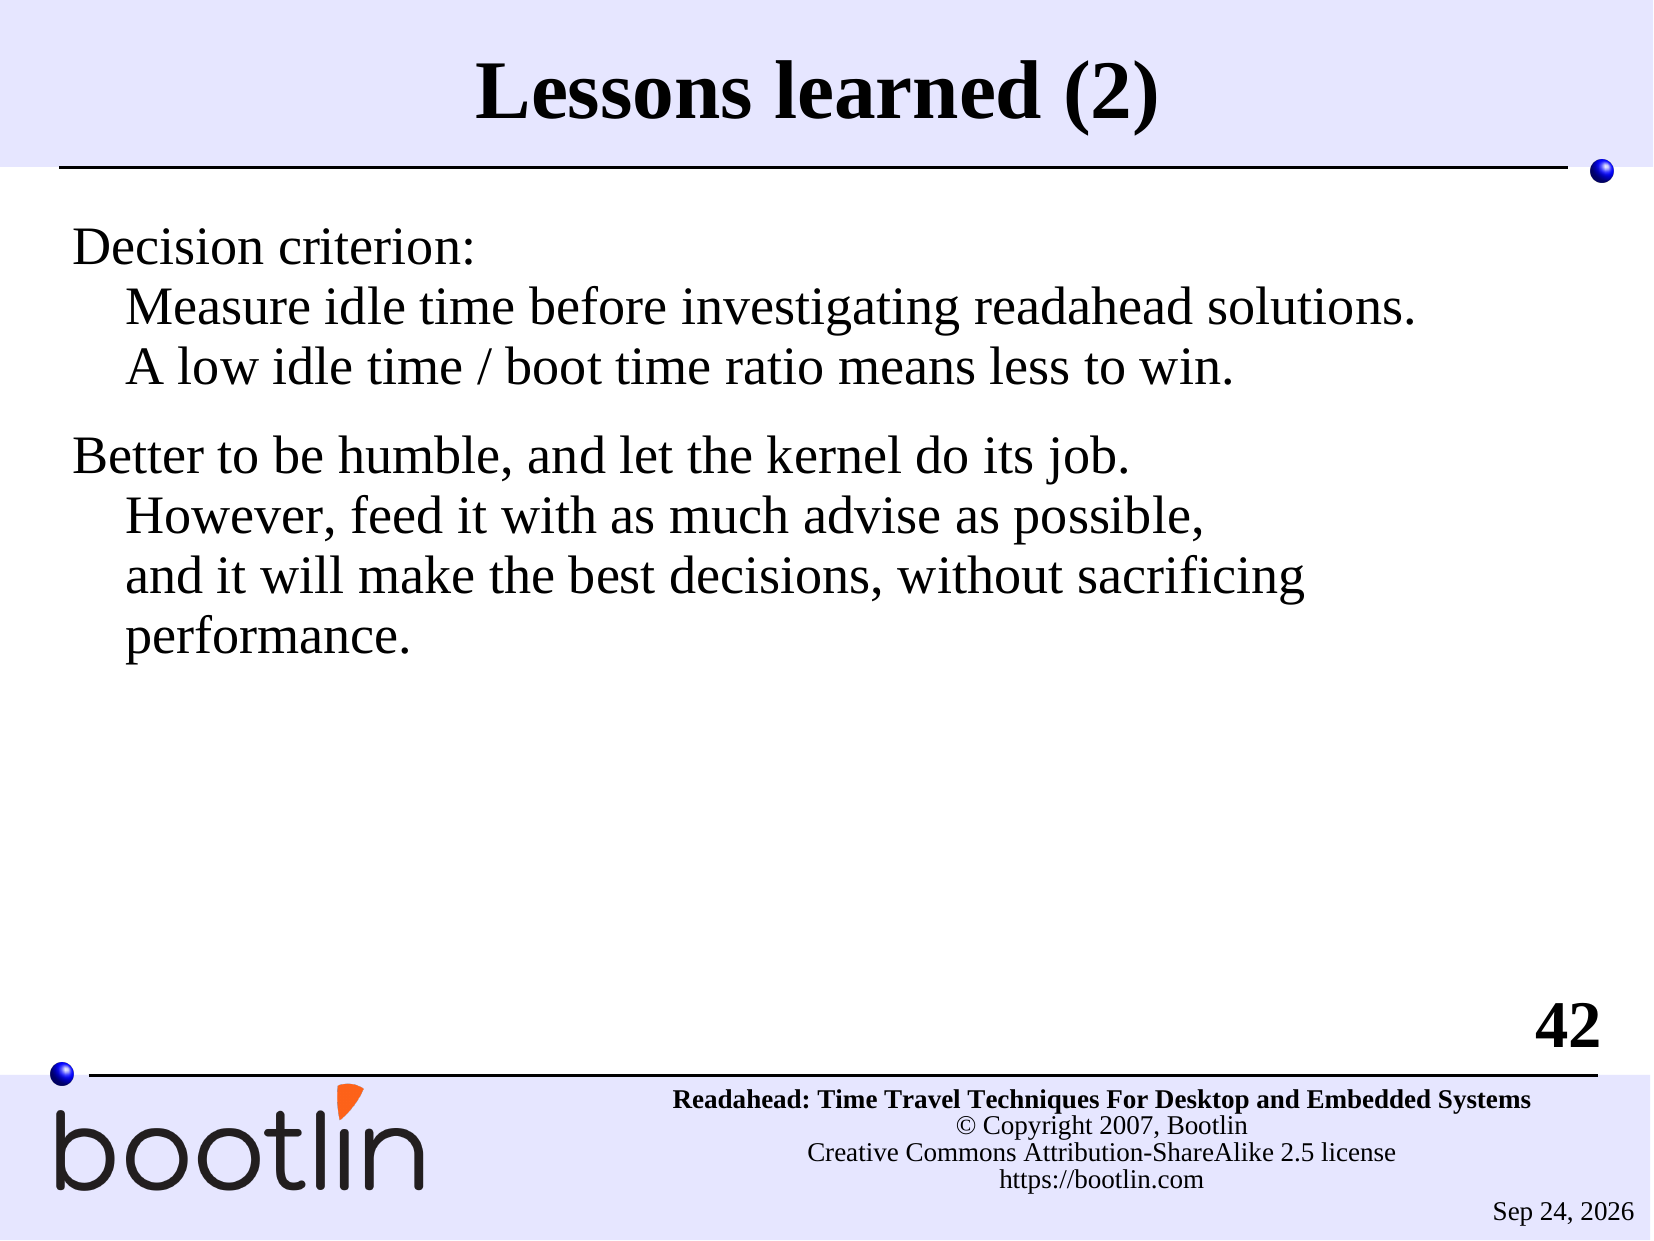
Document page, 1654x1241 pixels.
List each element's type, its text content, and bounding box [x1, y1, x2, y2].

list Decision criterion: Measure idle time before investigating readahead solutions. A low idle time / boot time ratio means less to win. Better to be humble, and let the kernel do its job. However, feed it with as much advise as possible, and it will make the best decisions, without sacrificing performance. [54, 216, 1574, 1066]
title Lessons learned (2) [33, 29, 1604, 153]
picture [17, 1060, 462, 1230]
